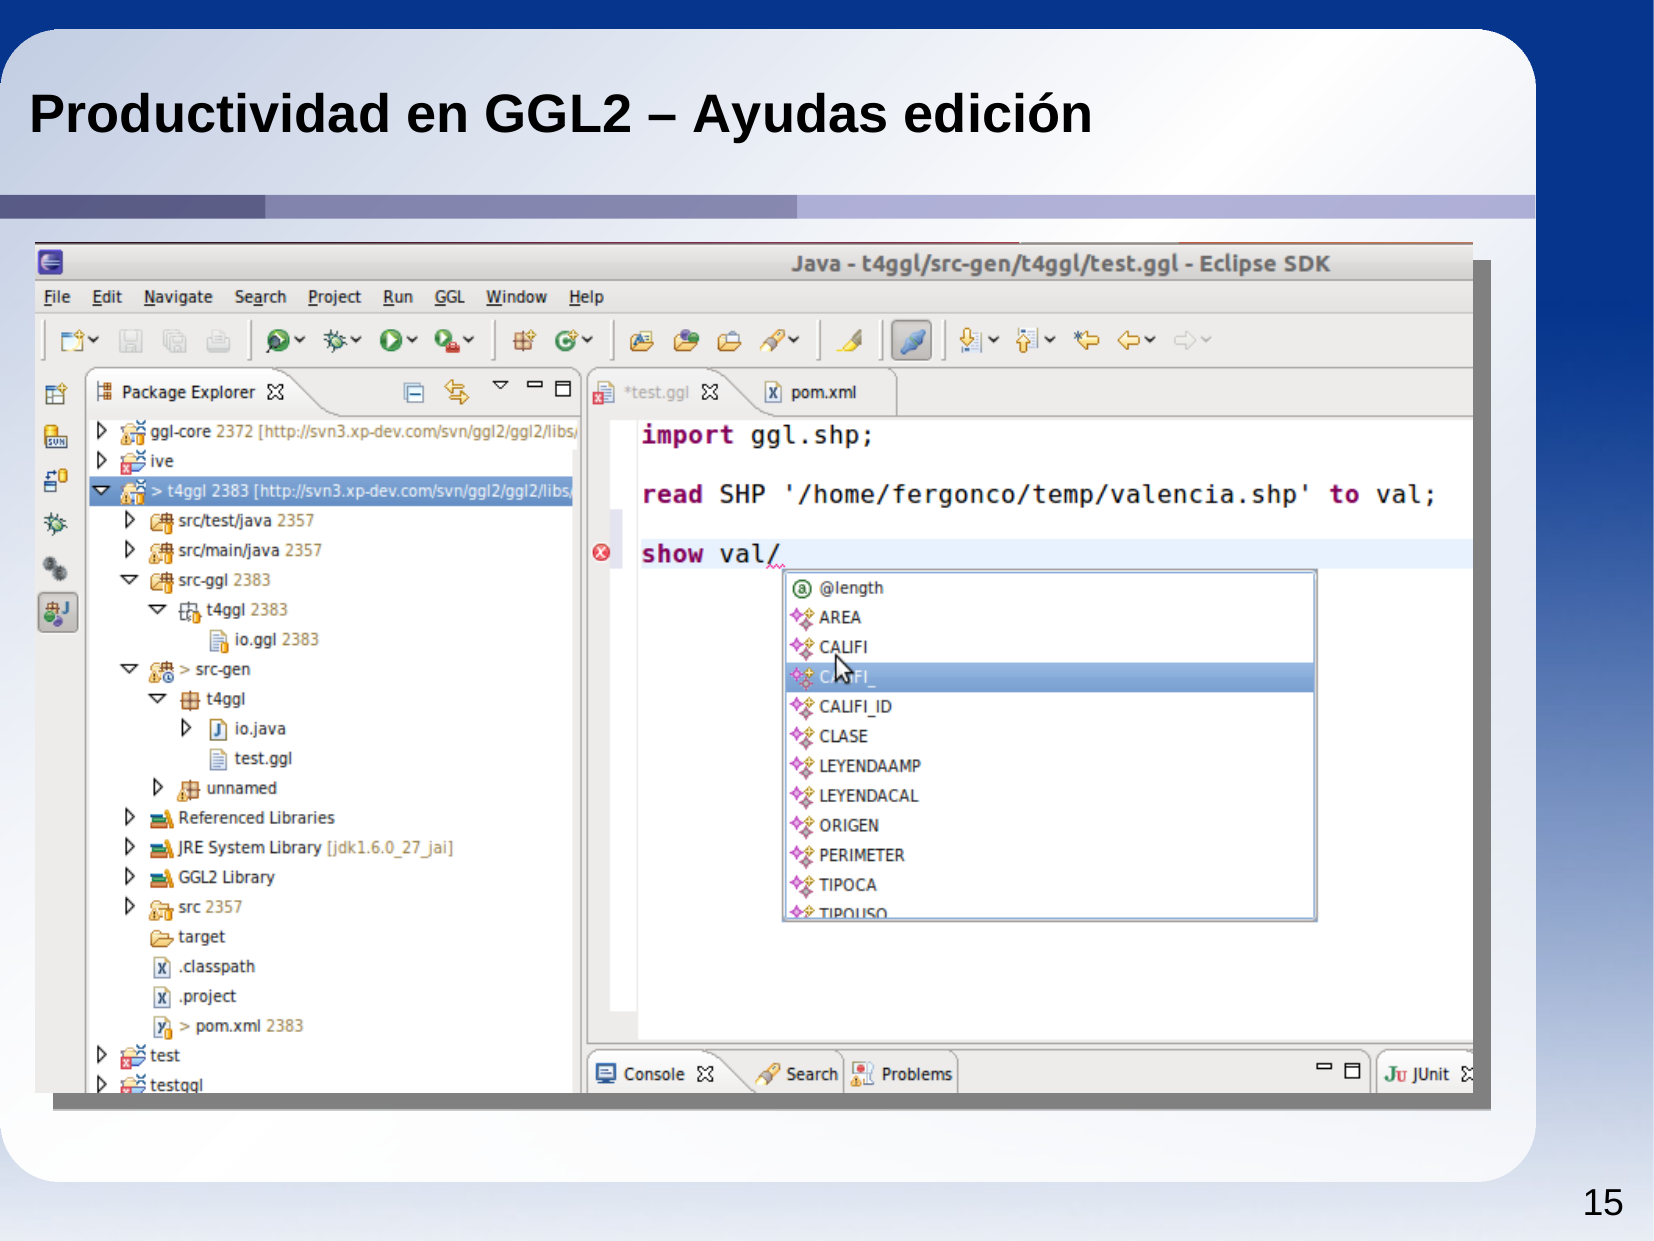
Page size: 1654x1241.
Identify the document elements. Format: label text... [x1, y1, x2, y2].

picture [0, 0, 1654, 1241]
picture [35, 242, 1473, 1093]
title Productividad en GGL2 – Ayudas edición [29, 49, 1506, 178]
